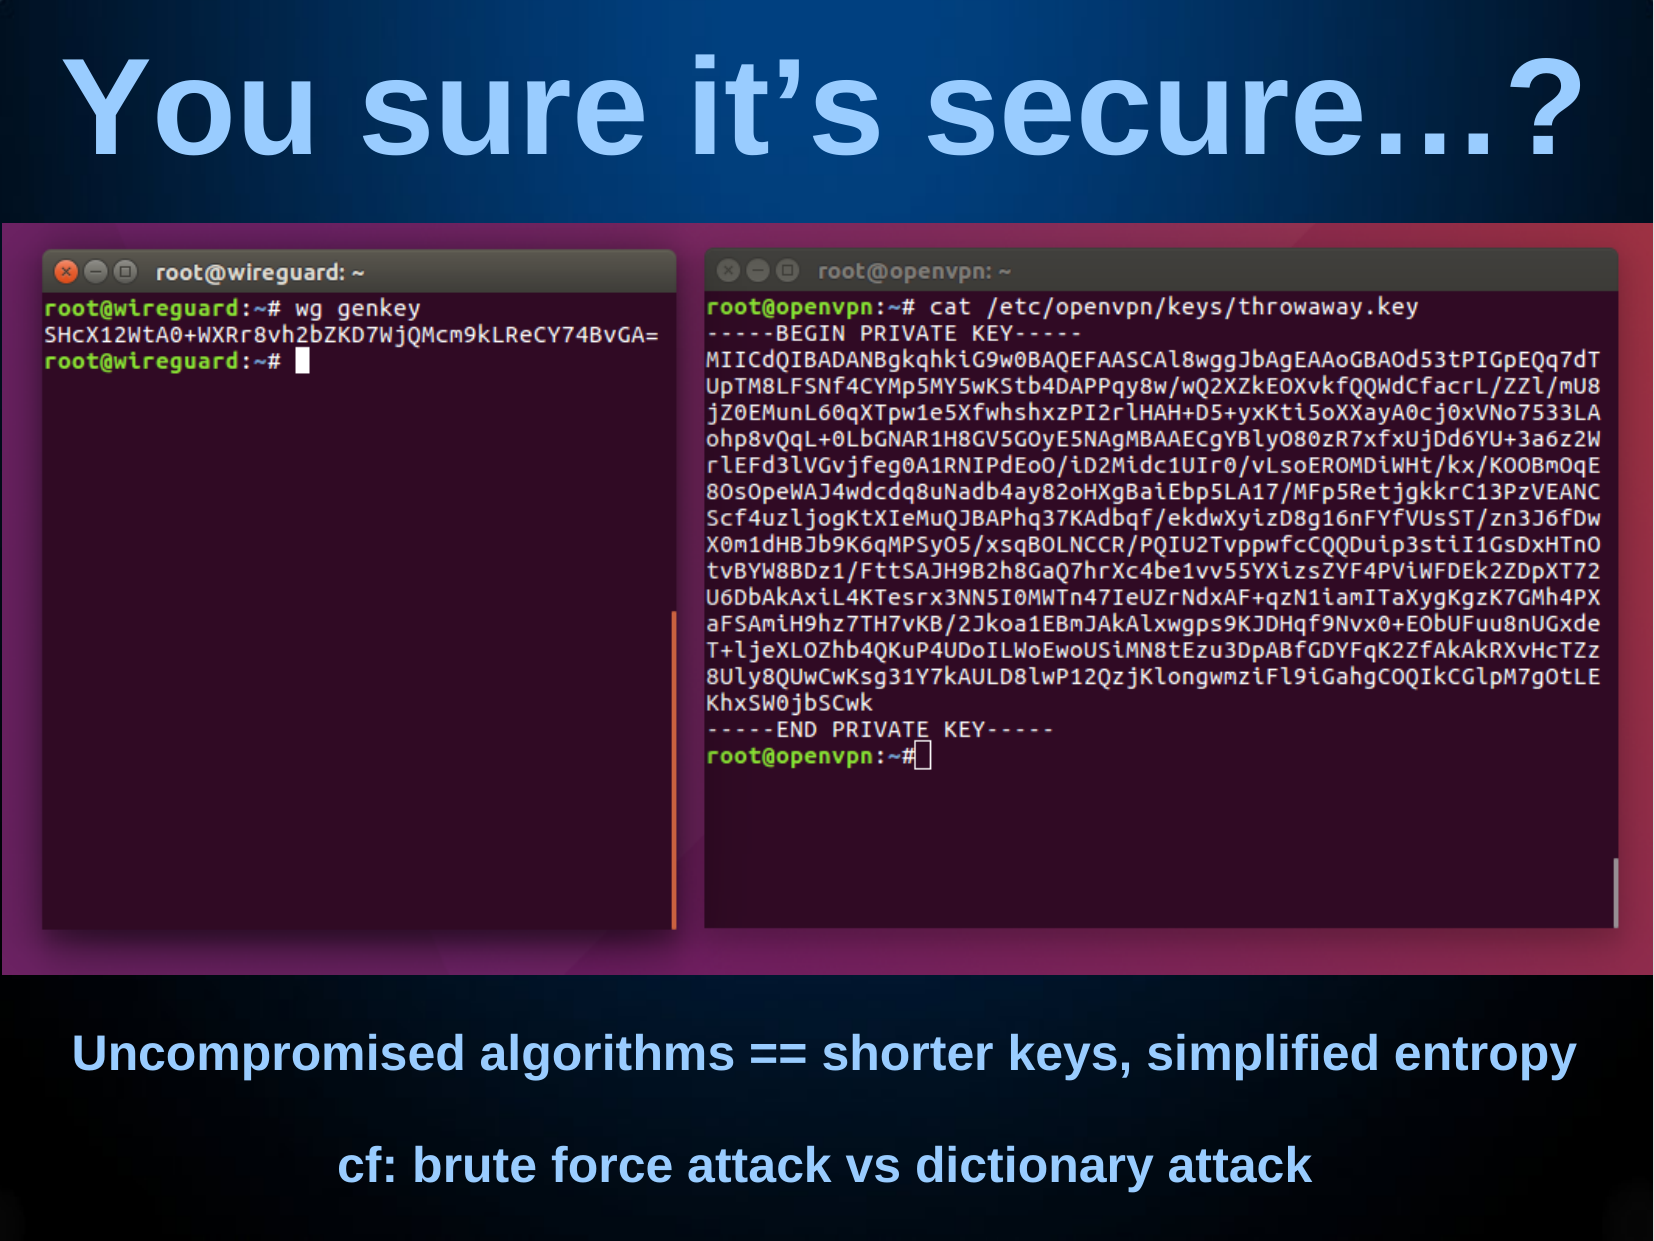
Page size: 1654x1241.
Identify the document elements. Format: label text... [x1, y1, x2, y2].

title Uncompromised algorithms == shorter keys, simplified entropy cf: brute force attack vs dictionary attack [0, 1025, 1651, 1241]
title You sure it’s secure…? [0, 2, 1651, 211]
picture [0, 0, 1654, 1241]
